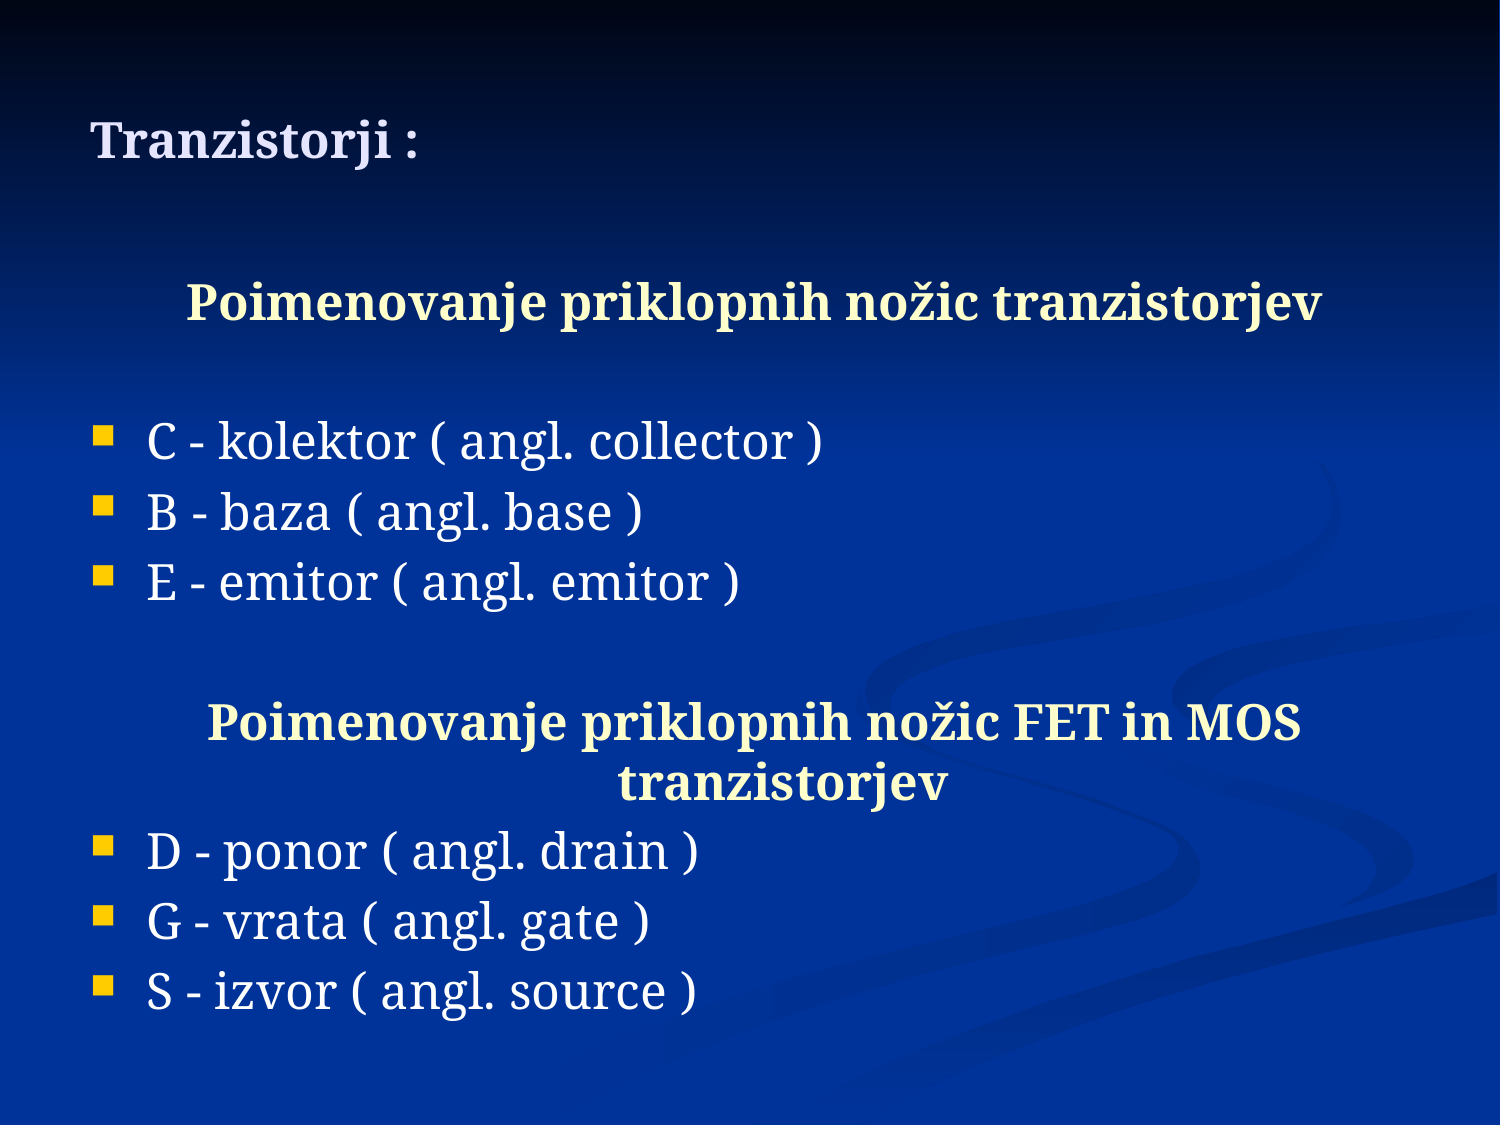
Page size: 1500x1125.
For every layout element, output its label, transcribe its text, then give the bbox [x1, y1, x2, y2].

title Tranzistorji : [75, 45, 1425, 233]
list Poimenovanje priklopnih nožic tranzistorjev C - kolektor ( angl. collector ) B - baza ( angl. base ) E - emitor ( angl. emitor ) Poimenovanje priklopnih nožic FET in MOS tranzistorjev D - ponor ( angl. drain ) G - vrata ( angl. gate ) S - izvor ( angl. source ) [75, 262, 1436, 1035]
